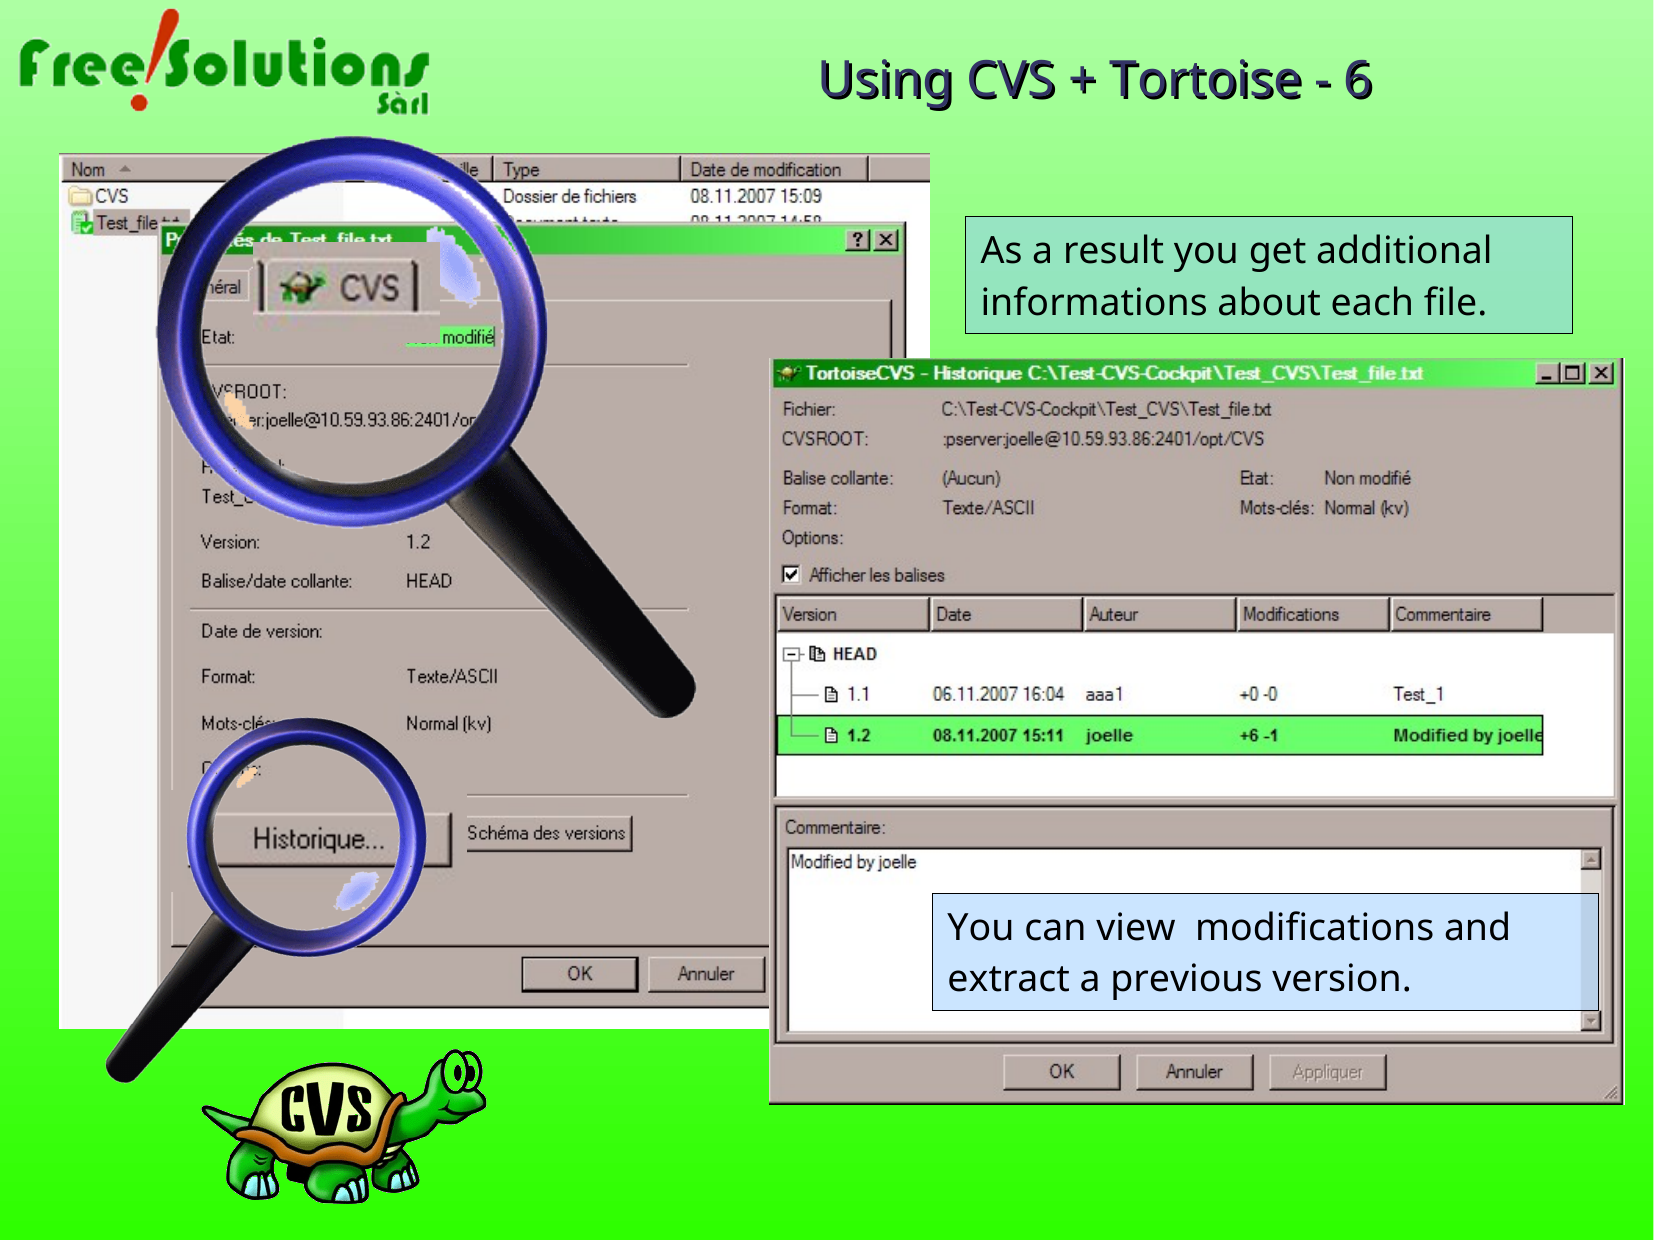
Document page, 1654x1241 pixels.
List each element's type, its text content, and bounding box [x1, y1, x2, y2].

text_box You can view modifications and extract a previous version. [932, 893, 1599, 999]
text_box [923, 1007, 1341, 1079]
text_box Using CVS + Tortoise - 6 [803, 35, 1506, 111]
picture [46, 130, 1625, 1205]
text_box As a result you get additional informations about each file. [965, 216, 1573, 322]
picture [17, 5, 432, 120]
